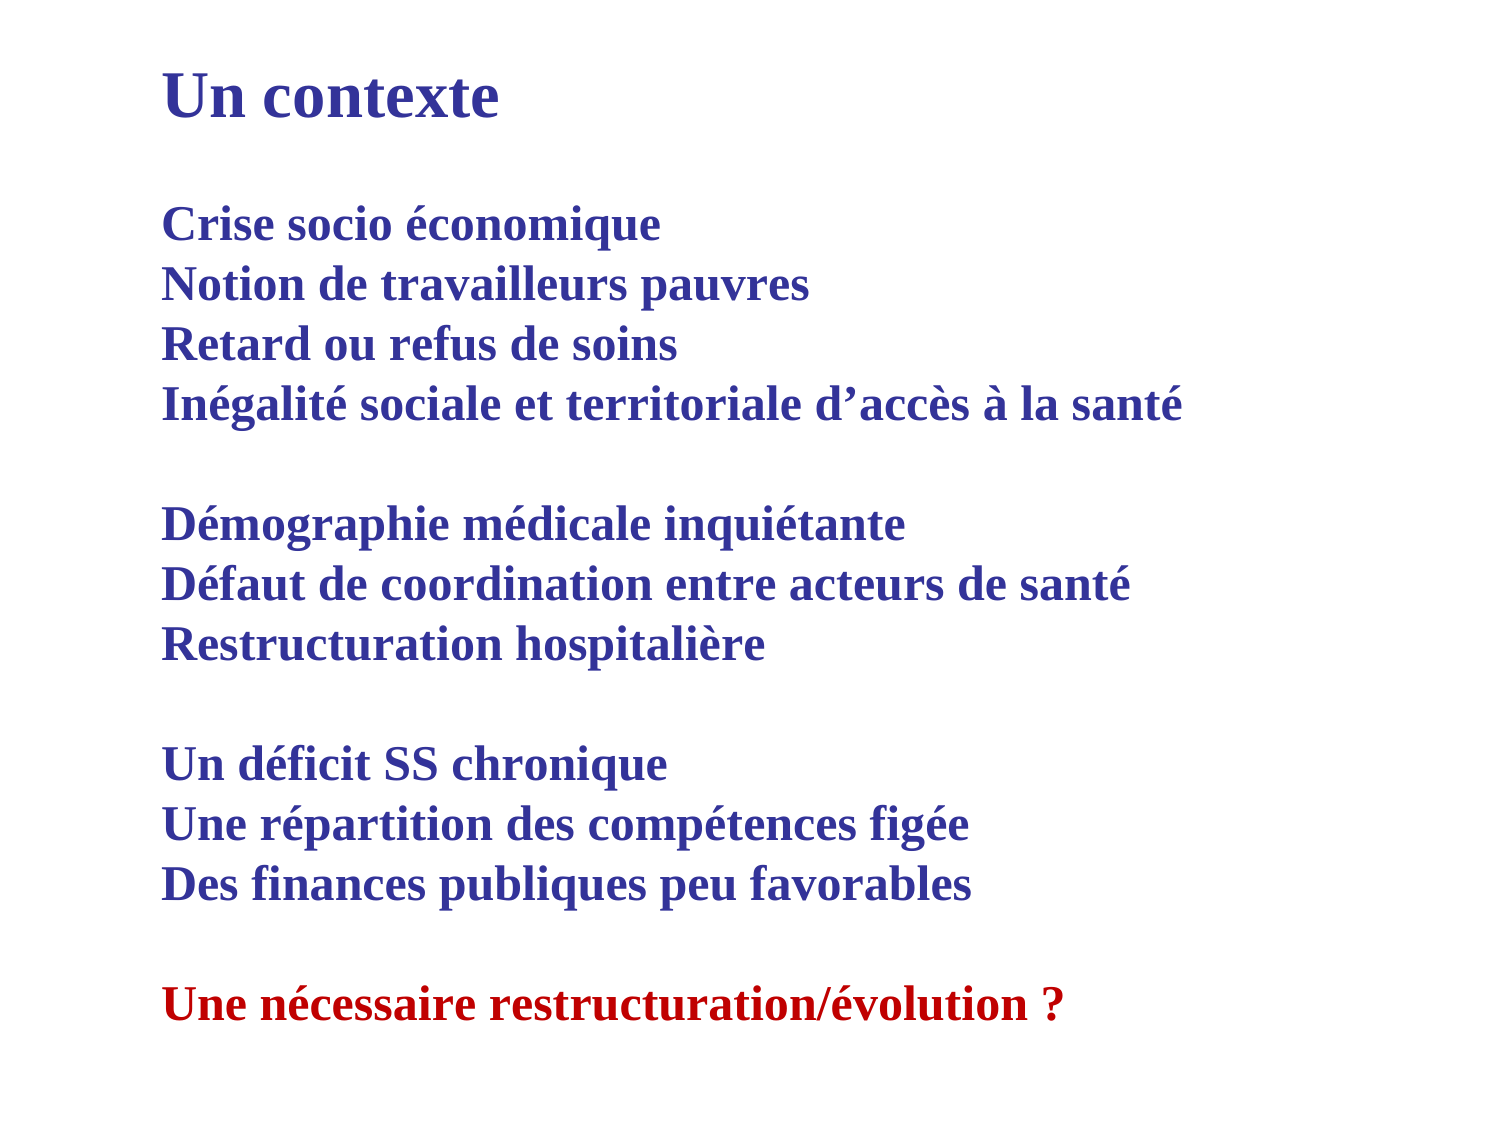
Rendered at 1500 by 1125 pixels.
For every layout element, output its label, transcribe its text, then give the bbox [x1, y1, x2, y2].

text_box Un contexte Crise socio économique Notion de travailleurs pauvres Retard ou refus de soins Inégalité sociale et territoriale d’accès à la santé Démographie médicale inquiétante Défaut de coordination entre acteurs de santé Restructuration hospitalière Un déficit SS chronique Une répartition des compétences figée Des finances publiques peu favorables Une nécessaire restructuration/évolution ? [146, 42, 1199, 1125]
